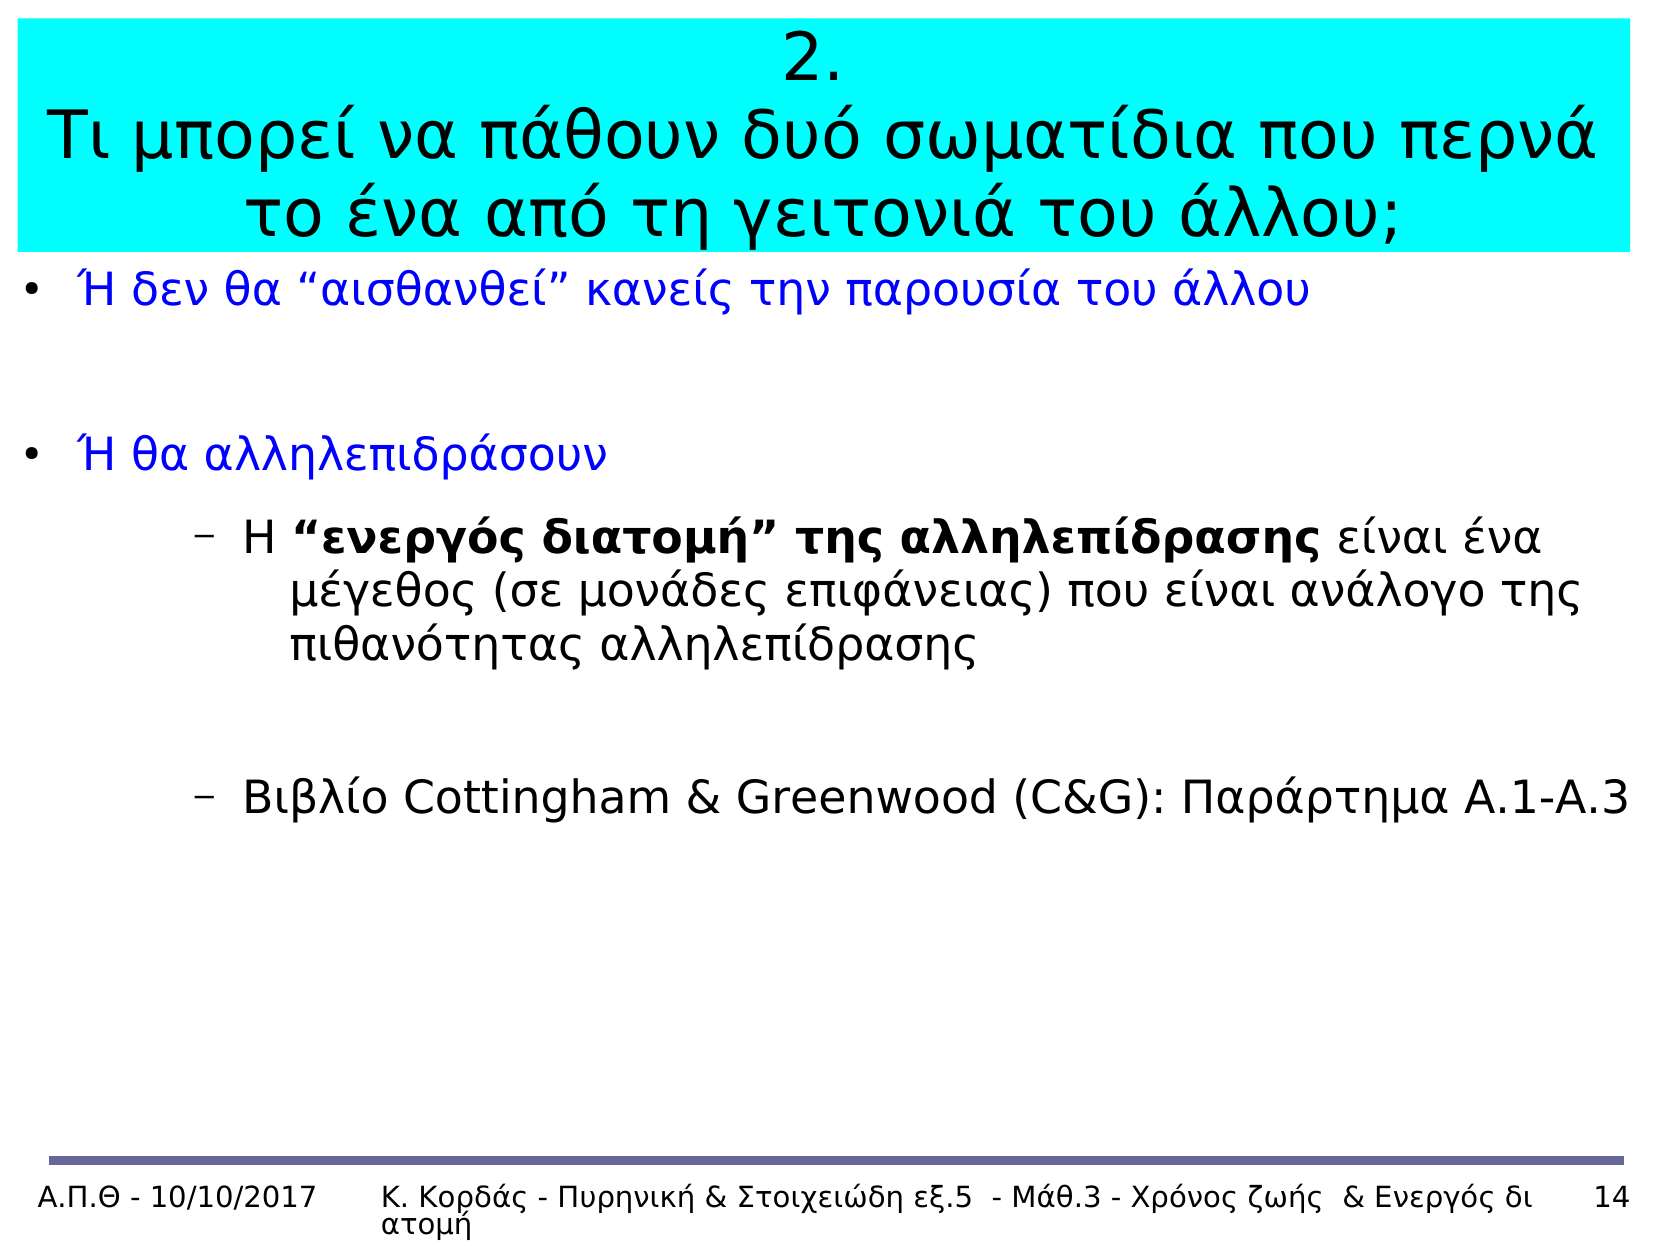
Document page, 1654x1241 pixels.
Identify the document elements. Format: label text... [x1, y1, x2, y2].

list Ή δεν θα “αισθανθεί” κανείς την παρουσία του άλλου Ή θα αλληλεπιδράσουν Η “ενεργός διατομή” της αλληλεπίδρασης είναι ένα μέγεθος (σε μονάδες επιφάνειας) που είναι ανάλογο της πιθανότητας αλληλεπίδρασης Βιβλίο Cottingham & Greenwood (C&G): Παράρτημα Α.1-Α.3 [5, 179, 1642, 1029]
title 2. Τι μπορεί να πάθουν δυό σωματίδια που περνά το ένα από τη γειτονιά του άλλου; [17, 18, 1631, 179]
